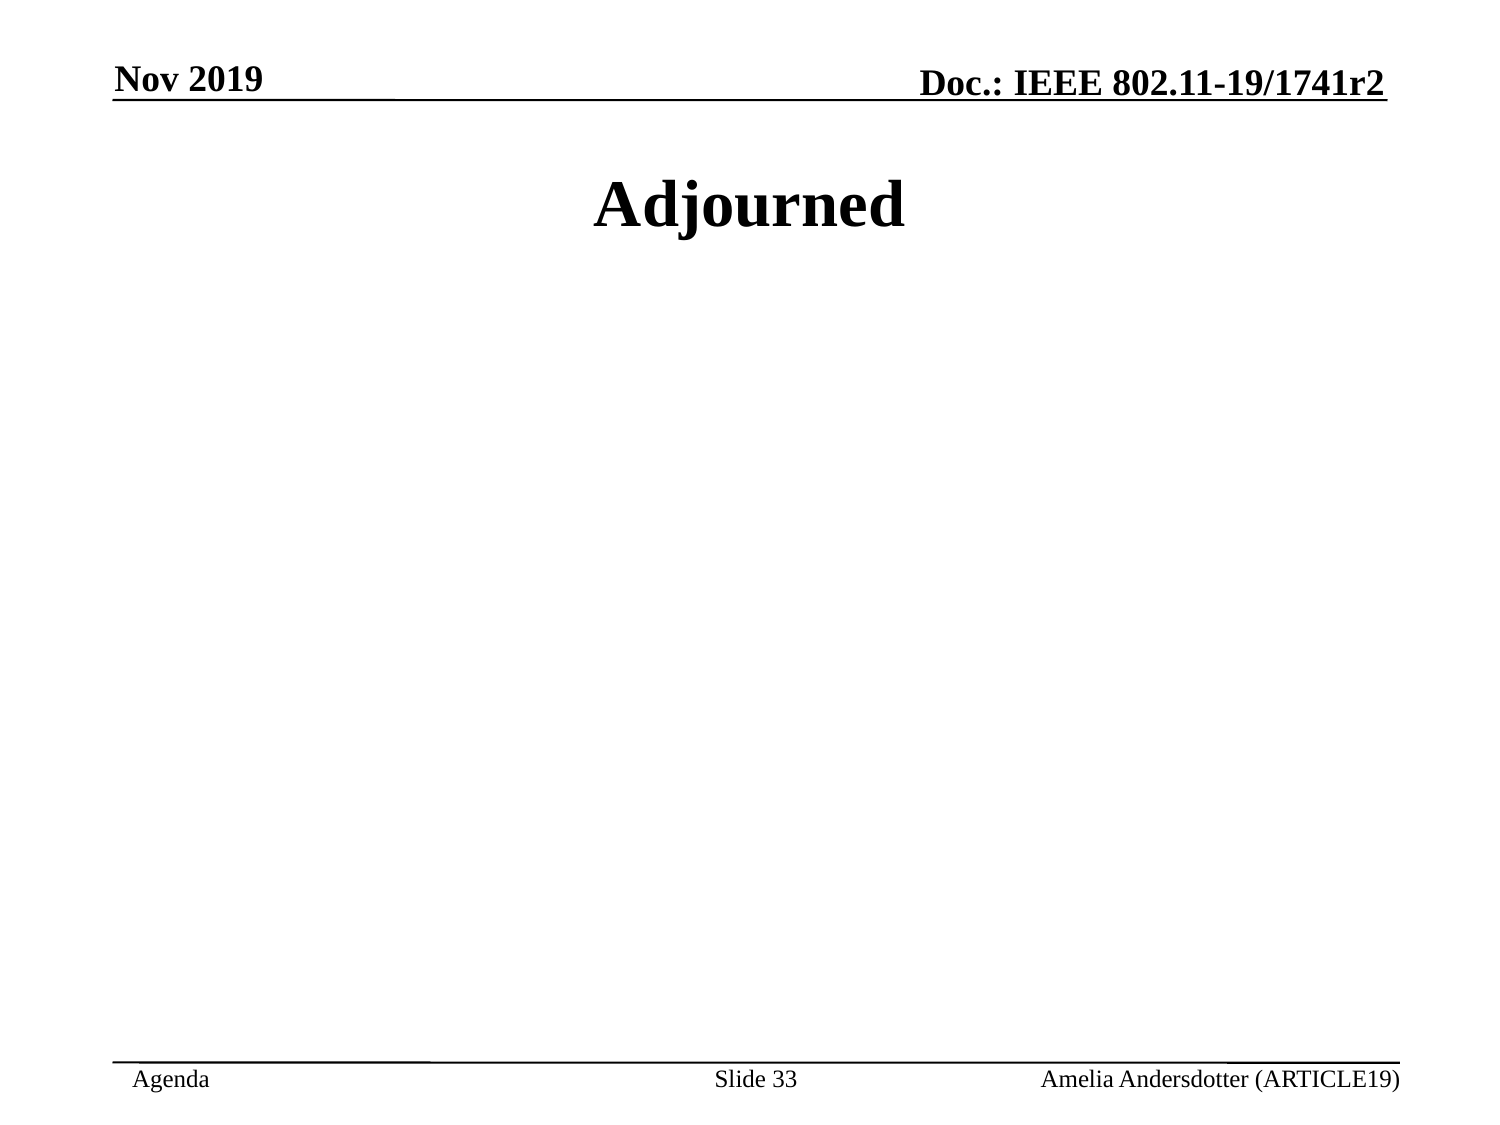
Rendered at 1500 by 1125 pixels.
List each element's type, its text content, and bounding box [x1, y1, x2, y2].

text_box Nov 2019 [114, 54, 422, 99]
text_box Adjourned [112, 112, 1387, 287]
text_box Amelia Andersdotter (ARTICLE19) [878, 1062, 1401, 1092]
text_box Slide <number> [712, 1062, 799, 1122]
